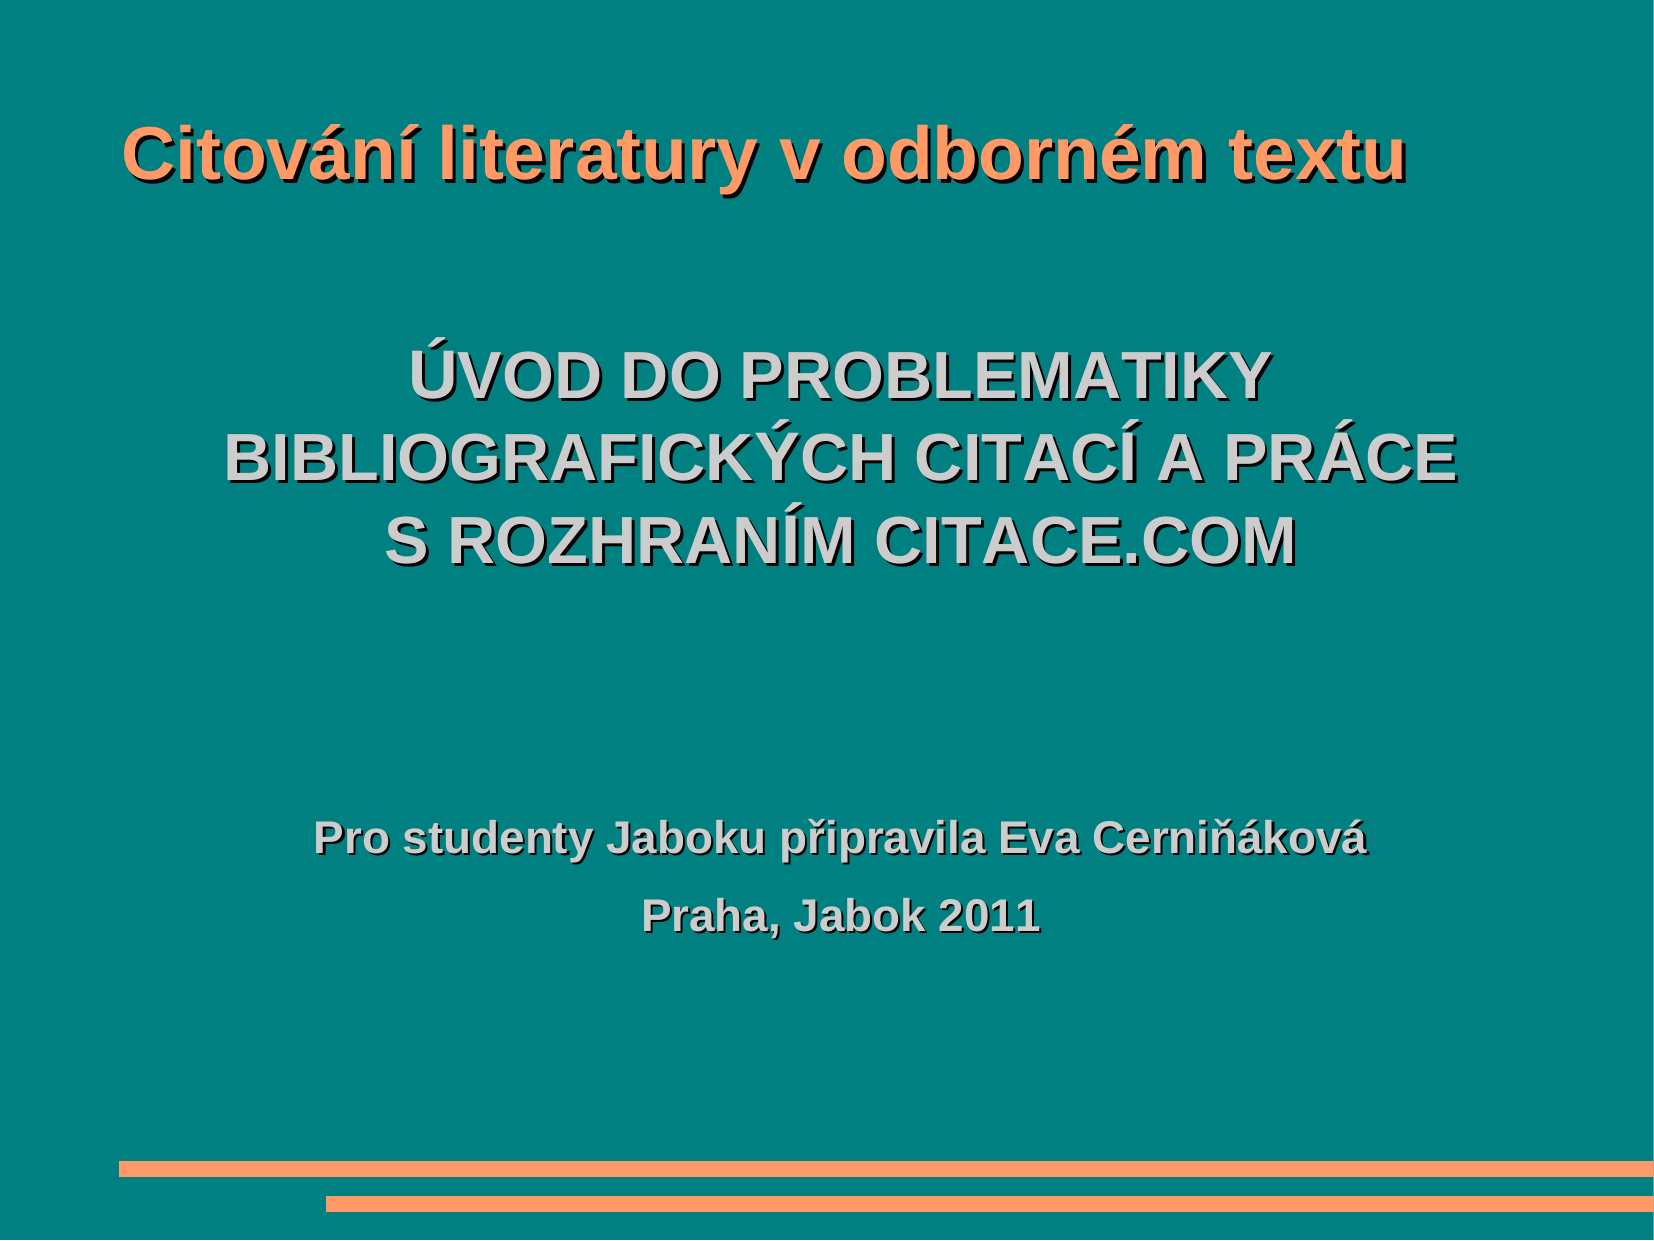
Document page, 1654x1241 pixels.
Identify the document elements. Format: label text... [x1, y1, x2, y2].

subtitle ÚVOD DO PROBLEMATIKY BIBLIOGRAFICKÝCH CITACÍ A PRÁCE S ROZHRANÍM CITACE.COM Pro studenty Jaboku připravila Eva Cerniňáková Praha, Jabok 2011 [121, 322, 1561, 1132]
title Citování literatury v odborném textu [121, 46, 1534, 254]
